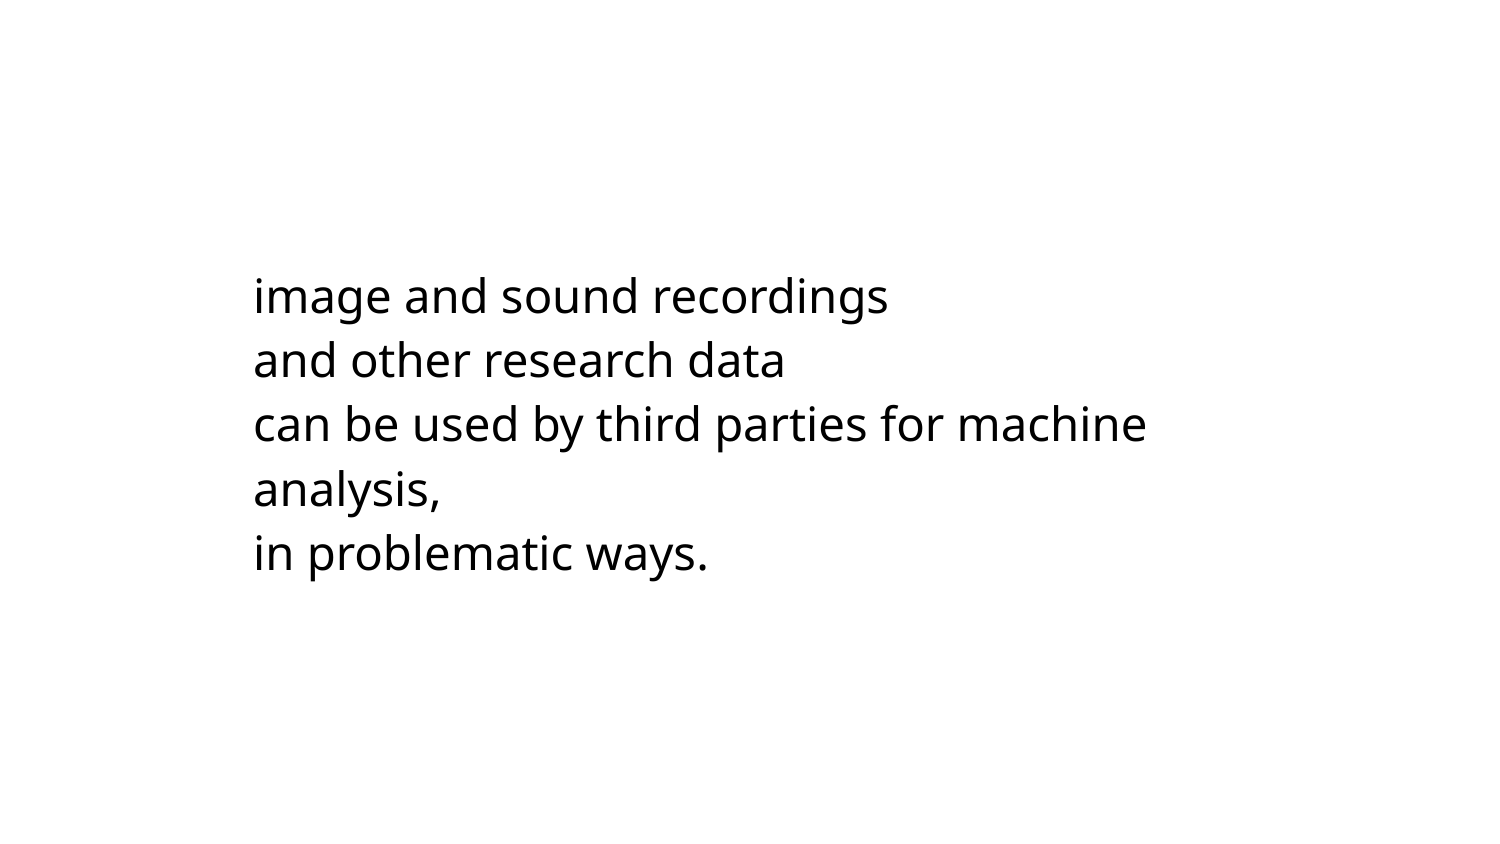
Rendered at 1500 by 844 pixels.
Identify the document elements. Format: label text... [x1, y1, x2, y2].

title image and sound recordings and other research data can be used by third parties for machine analysis, in problematic ways. [238, 244, 1262, 600]
